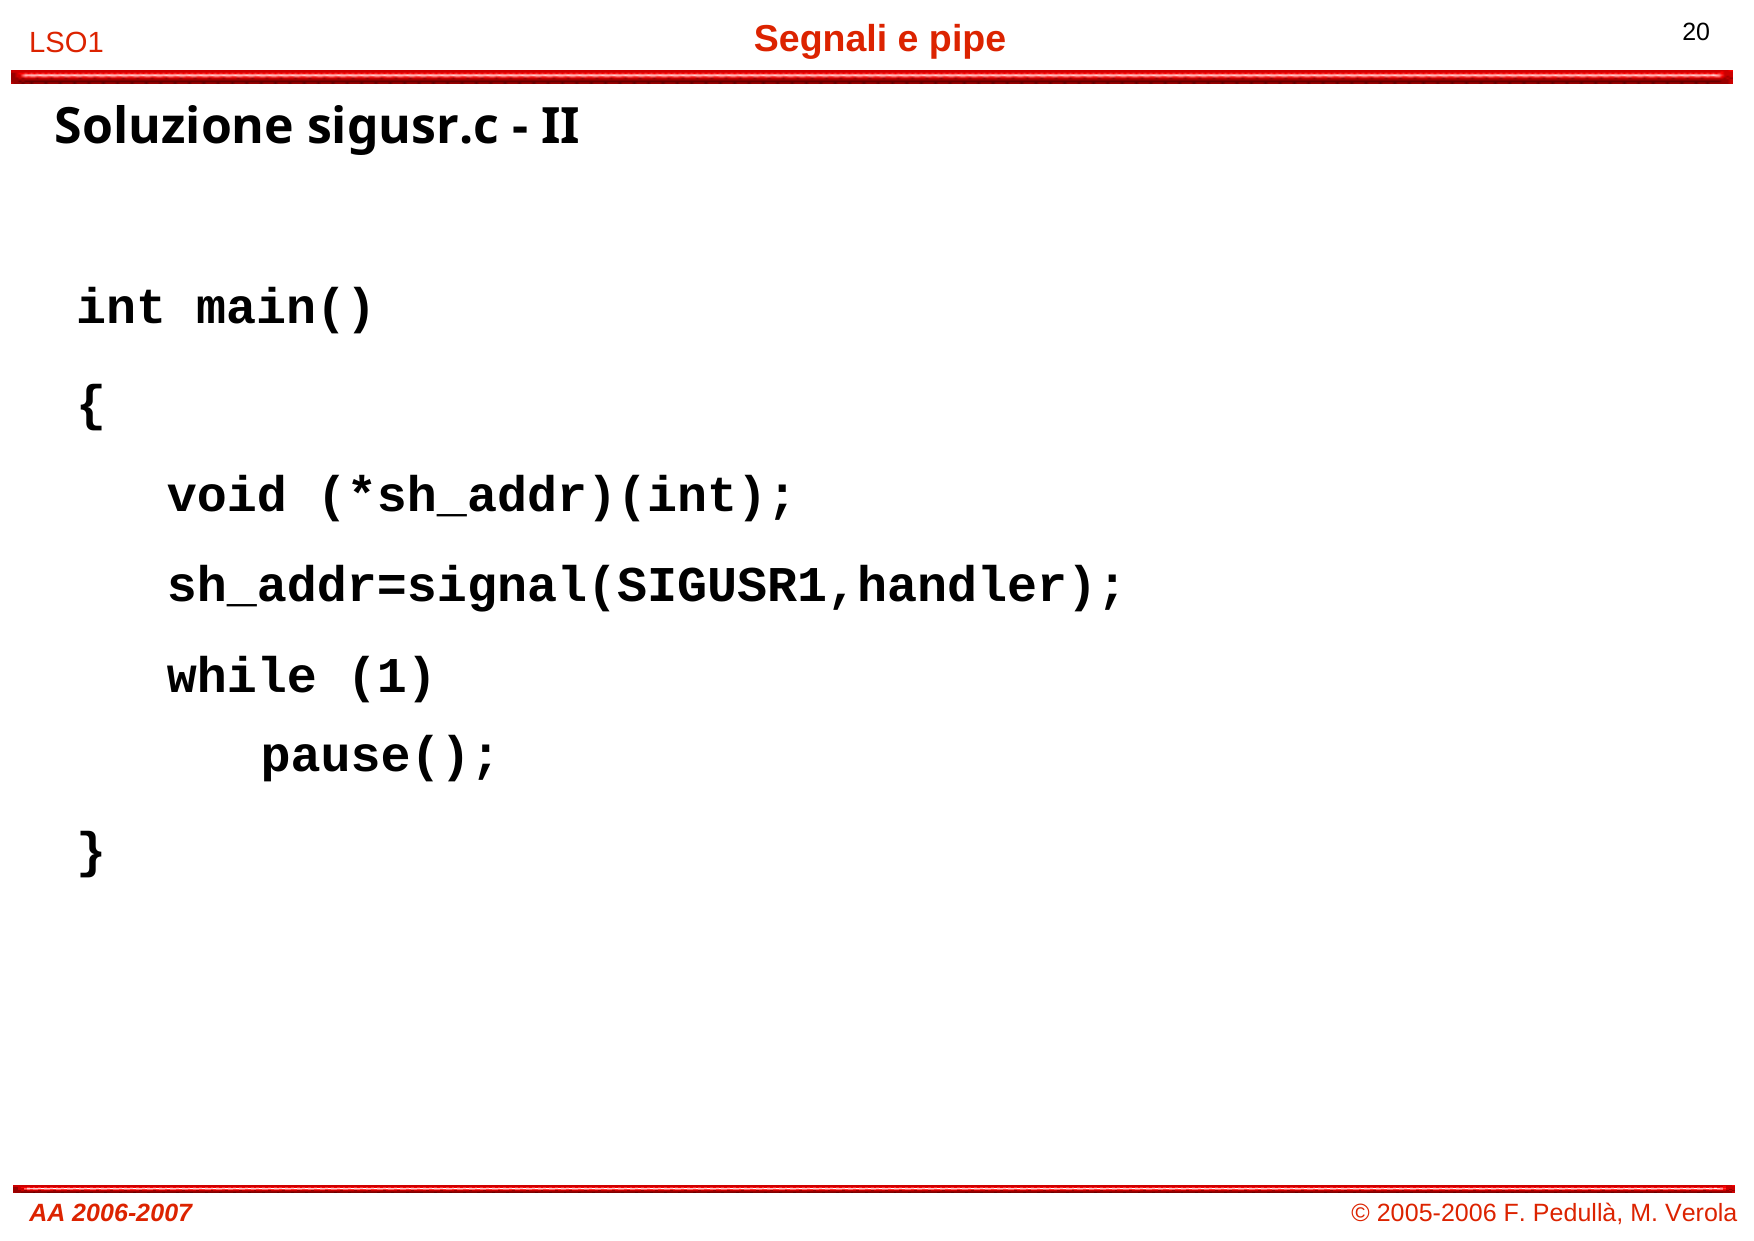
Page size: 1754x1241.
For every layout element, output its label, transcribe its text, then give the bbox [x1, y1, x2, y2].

list int main() { void (*sh_addr)(int); sh_addr=signal(SIGUSR1,handler); while (1) pause(); } [58, 177, 1677, 894]
picture [13, 1185, 1735, 1193]
picture [11, 70, 1733, 84]
title Soluzione sigusr.c - II [40, 78, 1714, 174]
